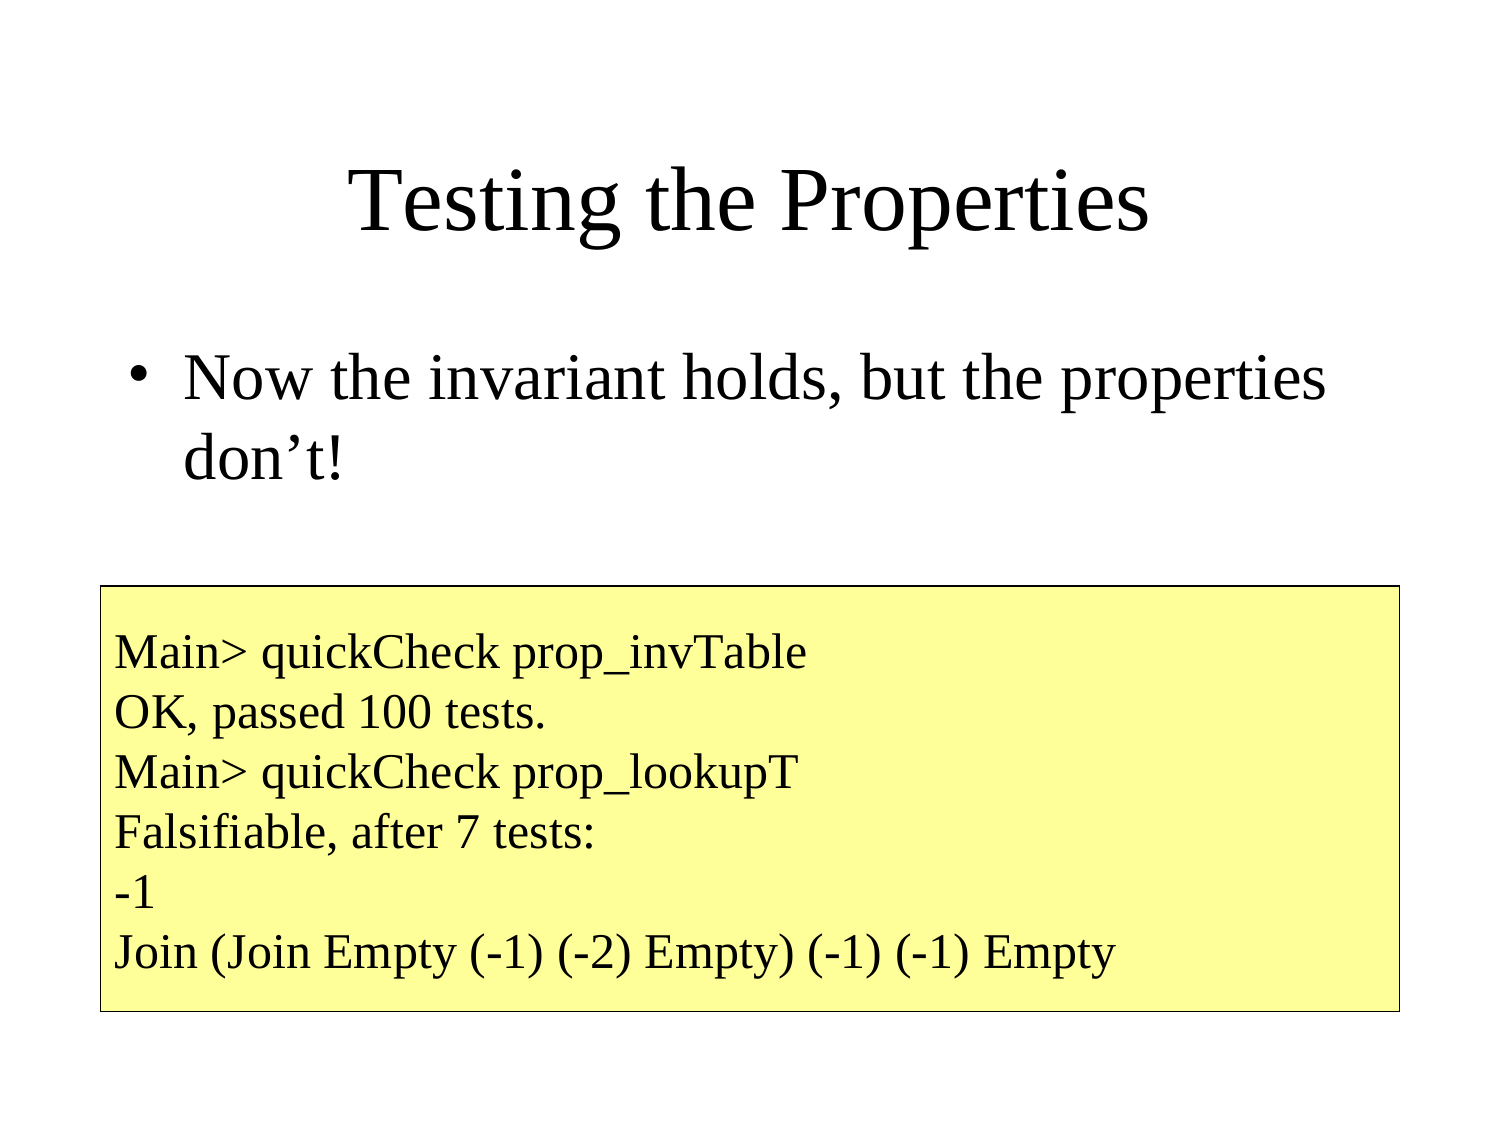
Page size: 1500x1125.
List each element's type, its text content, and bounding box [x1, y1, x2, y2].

list Now the invariant holds, but the properties don’t! [112, 324, 1388, 586]
text_box Main> quickCheck prop_invTable OK, passed 100 tests. Main> quickCheck prop_lookupT Falsifiable, after 7 tests: -1 Join (Join Empty (-1) (-2) Empty) (-1) (-1) Empty [100, 586, 1400, 1012]
title Testing the Properties [112, 99, 1388, 288]
